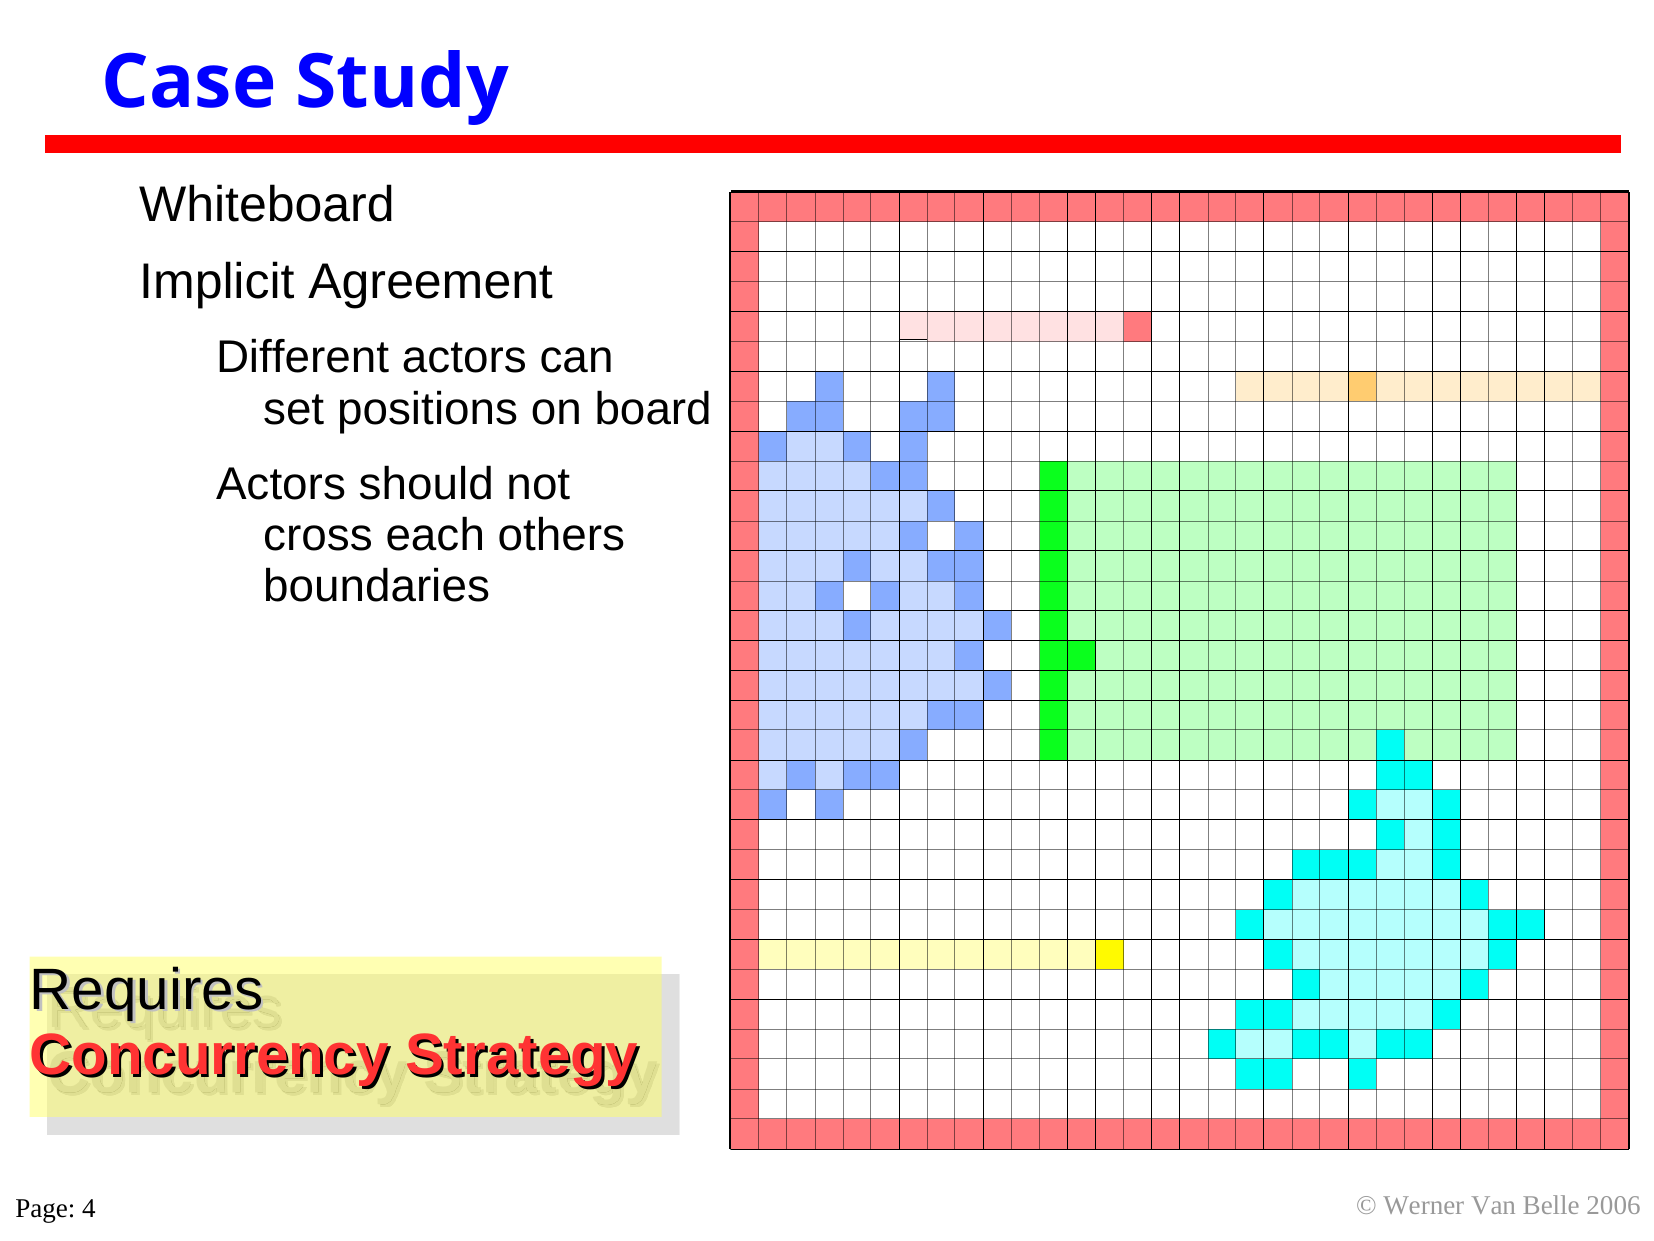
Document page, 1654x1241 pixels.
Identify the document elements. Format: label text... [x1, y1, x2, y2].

list Whiteboard Implicit Agreement Different actors can set positions on board Actors should not cross each others boundaries [121, 175, 1534, 1127]
title Case Study [101, 27, 1514, 130]
text_box Requires Concurrency Strategy [29, 956, 662, 1117]
picture [729, 190, 1630, 1150]
